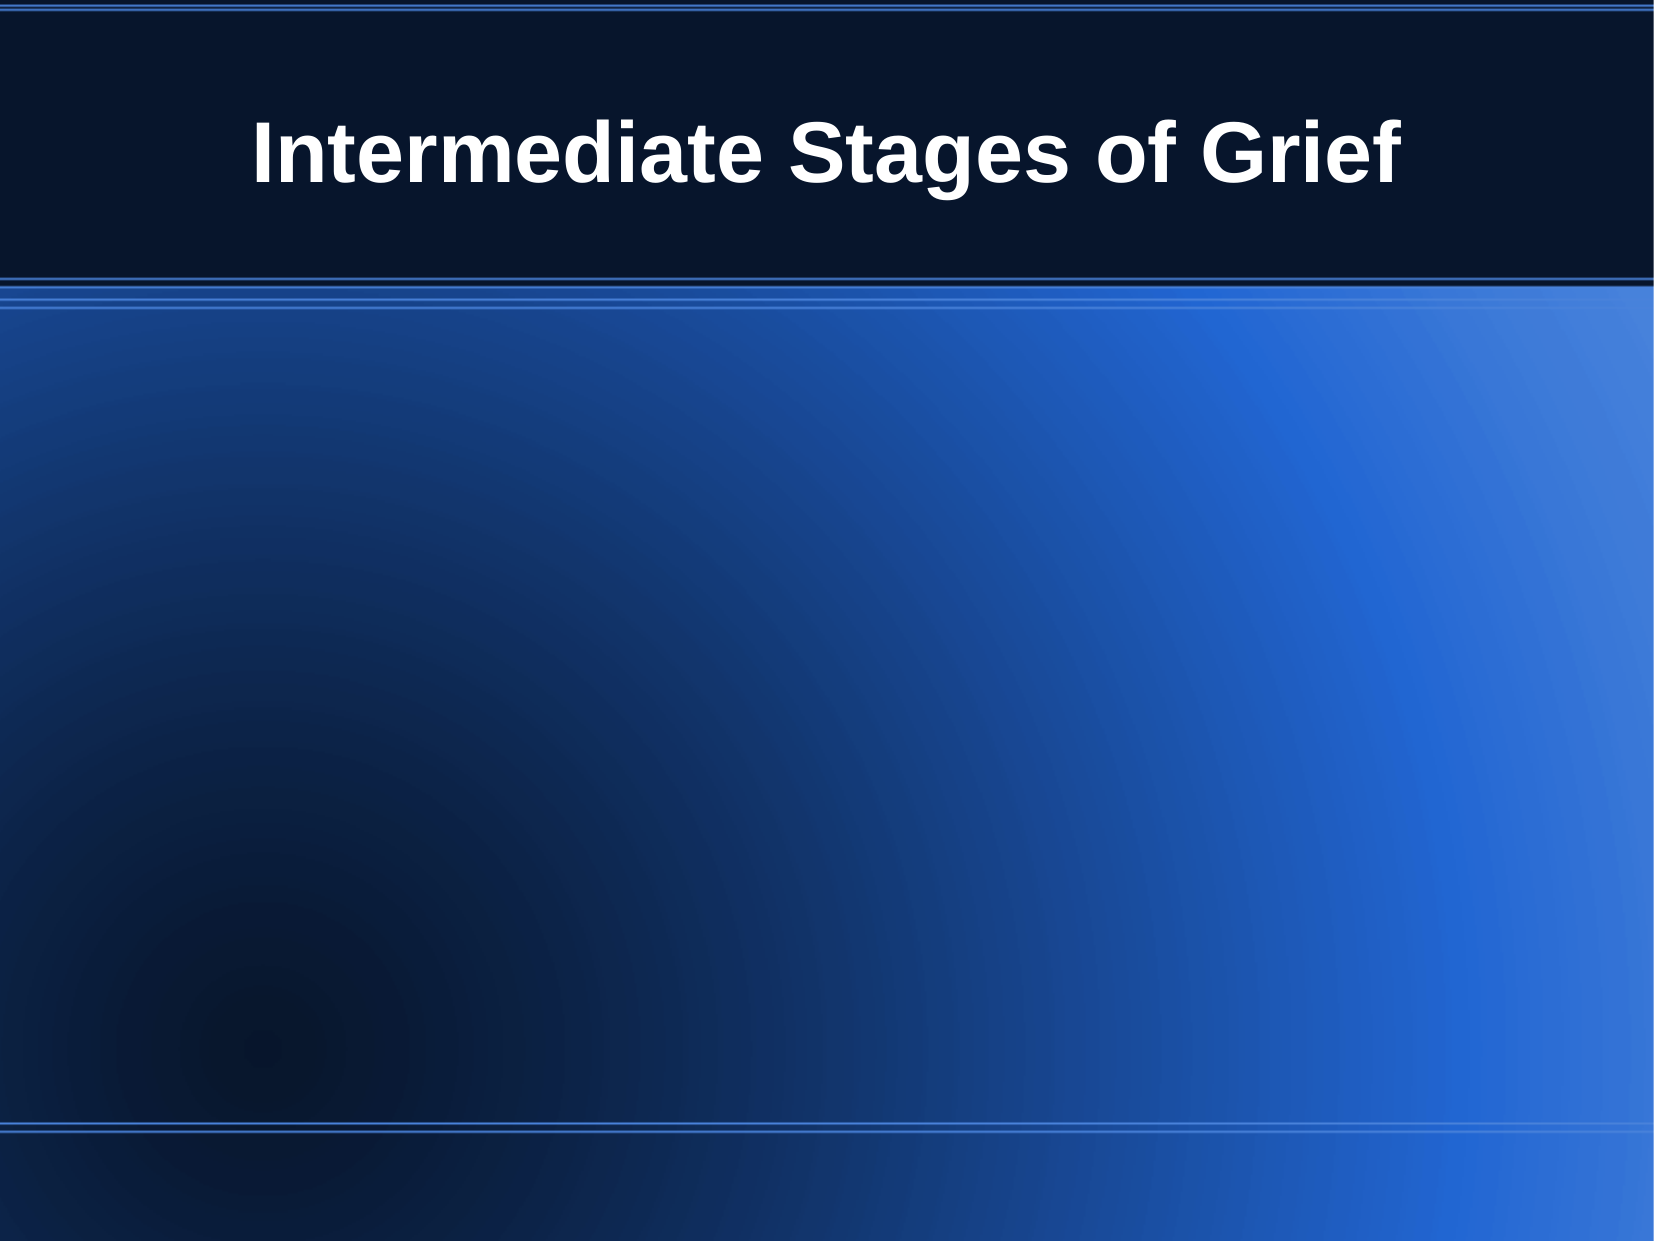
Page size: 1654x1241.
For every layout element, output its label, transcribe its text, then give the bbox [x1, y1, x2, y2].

picture [0, 0, 1654, 1241]
title Intermediate Stages of Grief [82, 49, 1571, 257]
